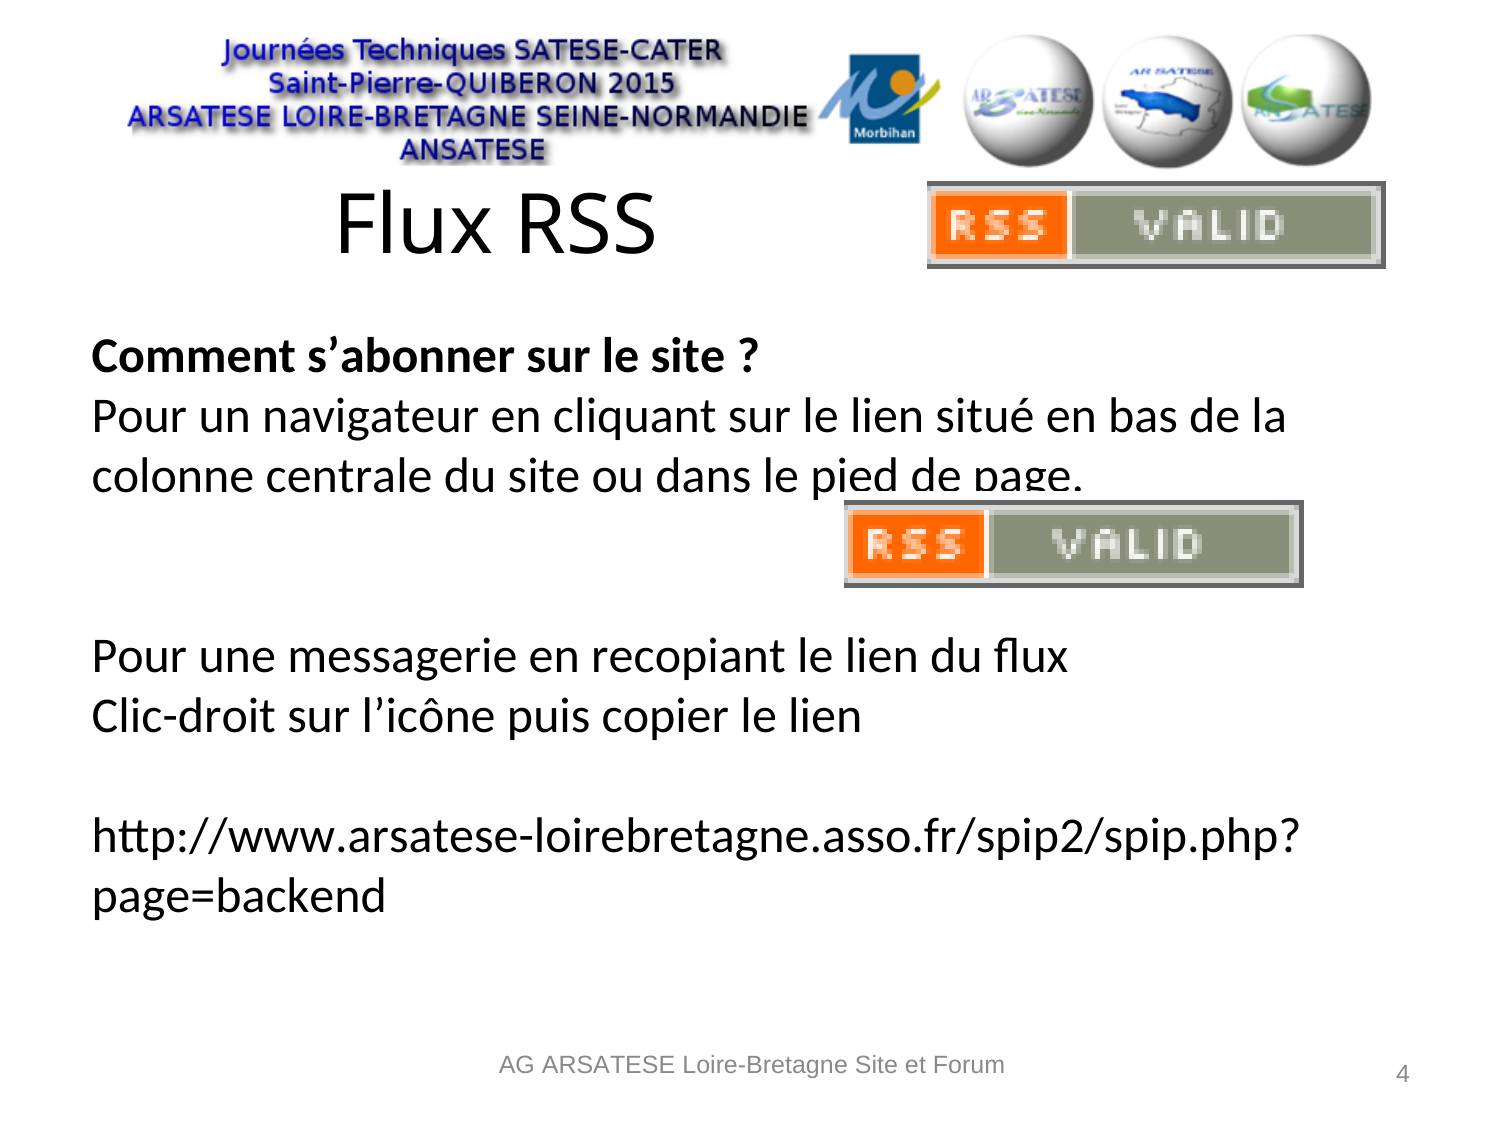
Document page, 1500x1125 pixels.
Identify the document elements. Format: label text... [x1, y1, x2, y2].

title Flux RSS [53, 172, 927, 268]
text_box Comment s’abonner sur le site ? Pour un navigateur en cliquant sur le lien situé en bas de la colonne centrale du site ou dans le pied de page. Pour une messagerie en recopiant le lien du flux Clic-droit sur l’icône puis copier le lien http://www.arsatese-loirebretagne.asso.fr/spip2/spip.php?page=backend [76, 314, 1388, 988]
picture [123, 30, 1396, 279]
picture [844, 491, 1314, 598]
text_box AG ARSATESE Loire-Bretagne Site et Forum [76, 1024, 1436, 1103]
